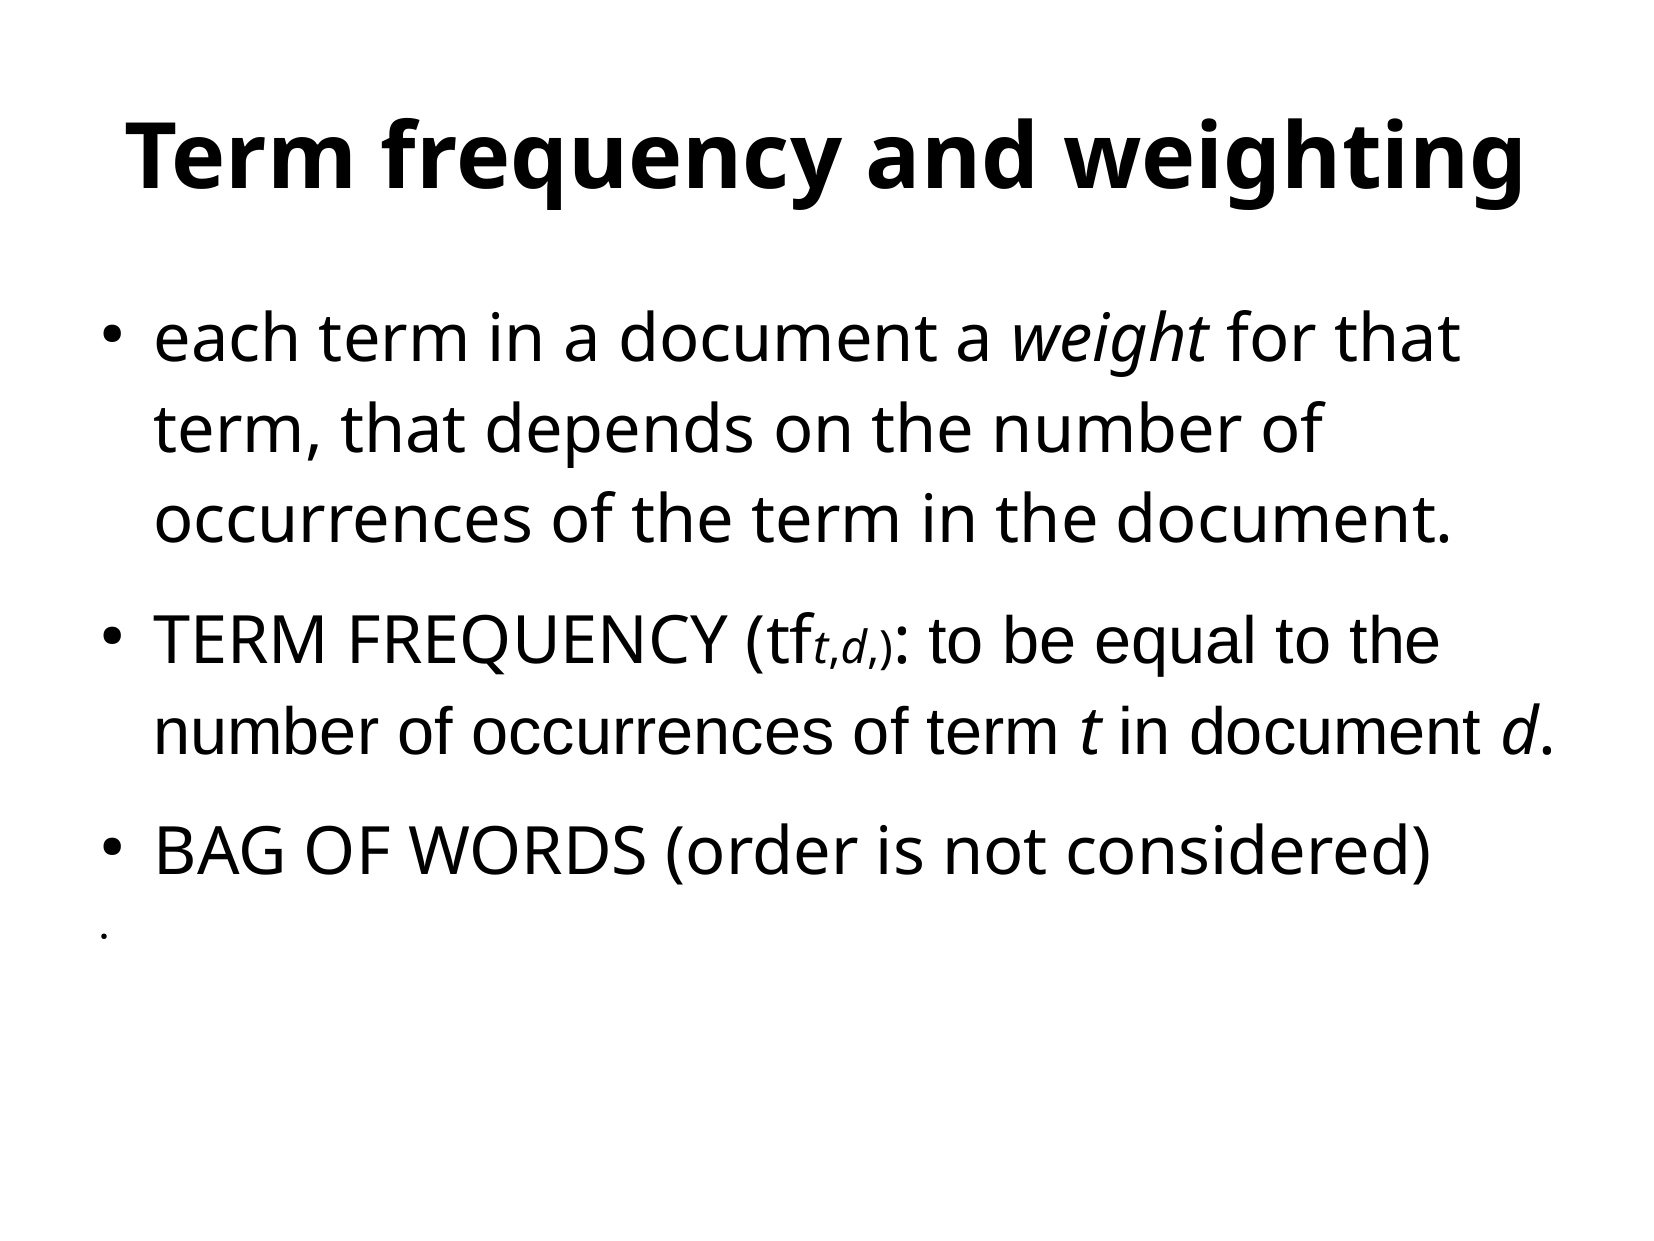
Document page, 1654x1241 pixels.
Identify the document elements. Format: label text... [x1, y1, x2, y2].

title Term frequency and weighting [82, 56, 1571, 250]
list each term in a document a weight for that term, that depends on the number of occurrences of the term in the document. TERM FREQUENCY (tft,d,): to be equal to the number of occurrences of term t in document d. BAG OF WORDS (order is not considered) [82, 290, 1571, 1094]
